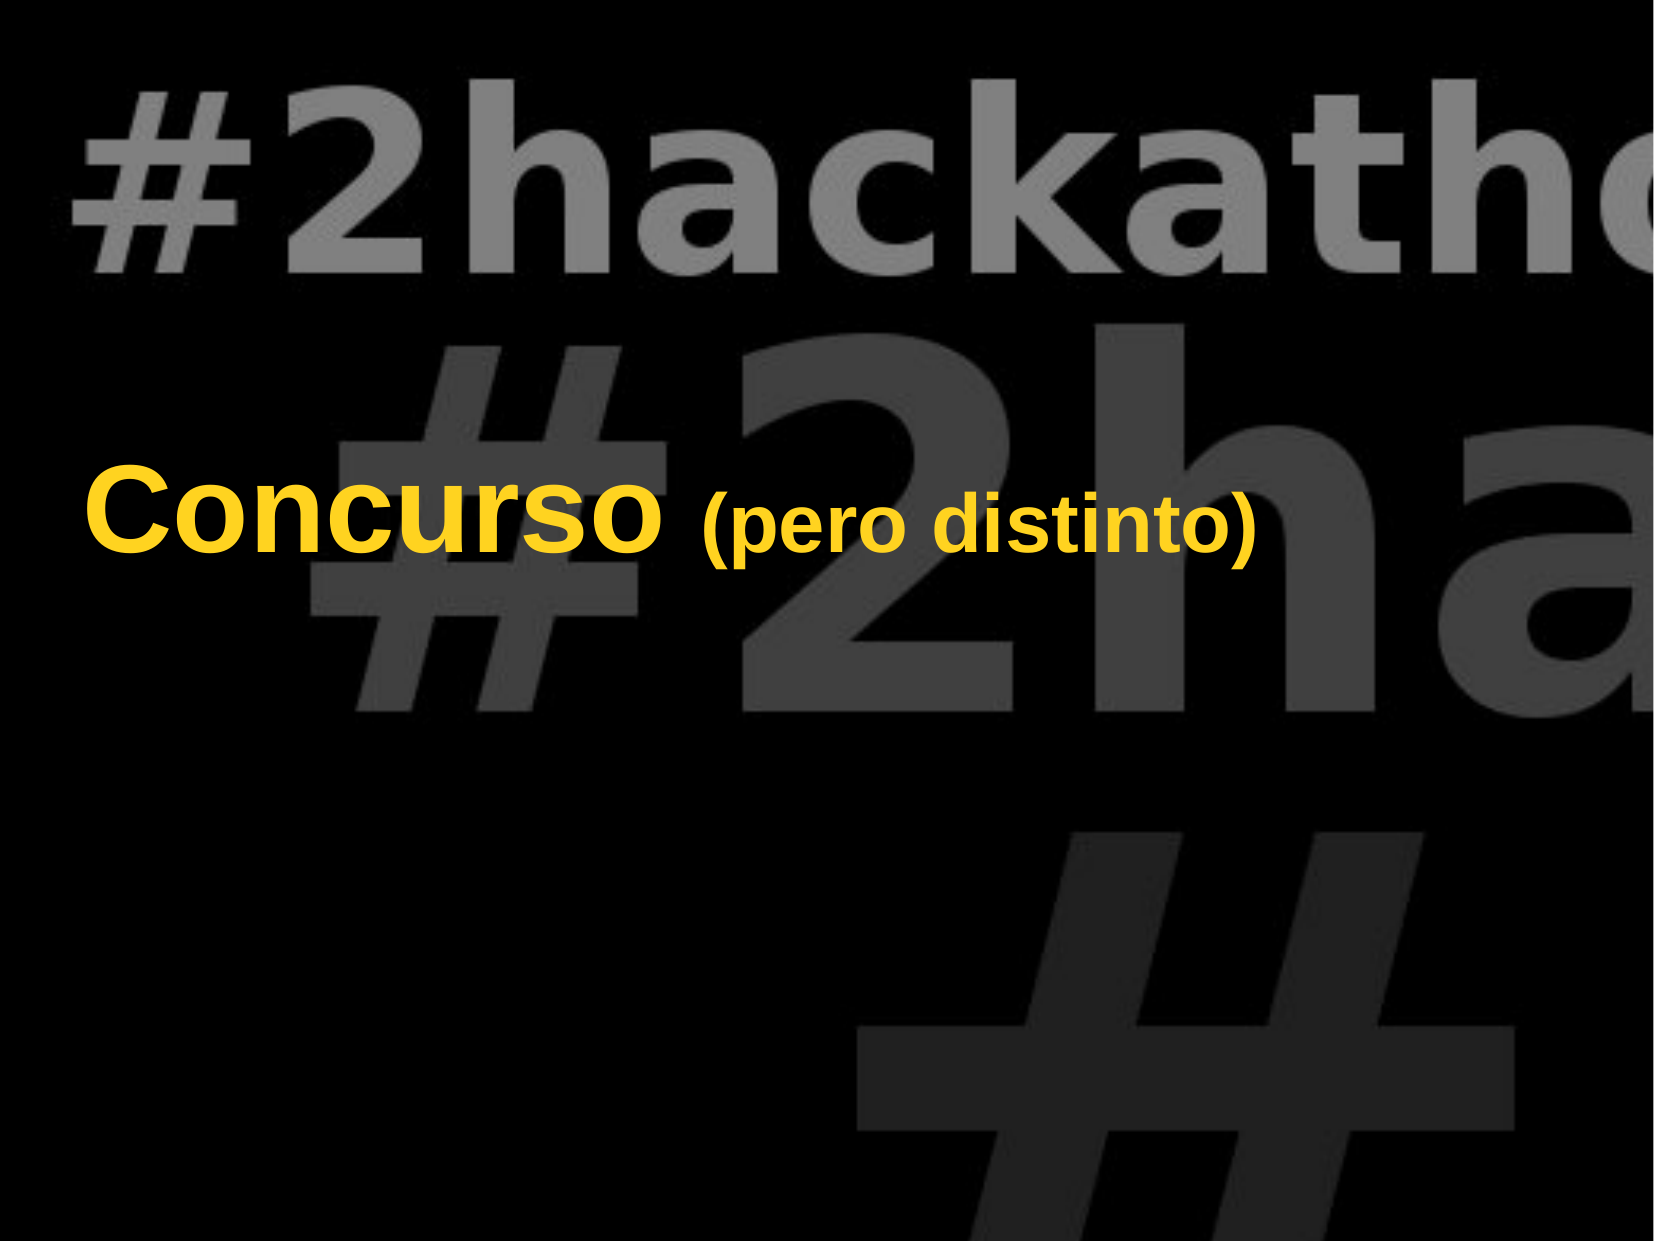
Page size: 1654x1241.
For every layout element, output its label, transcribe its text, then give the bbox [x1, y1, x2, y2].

subtitle Concurso (pero distinto) [82, 19, 1571, 1139]
picture [0, 0, 1654, 1241]
